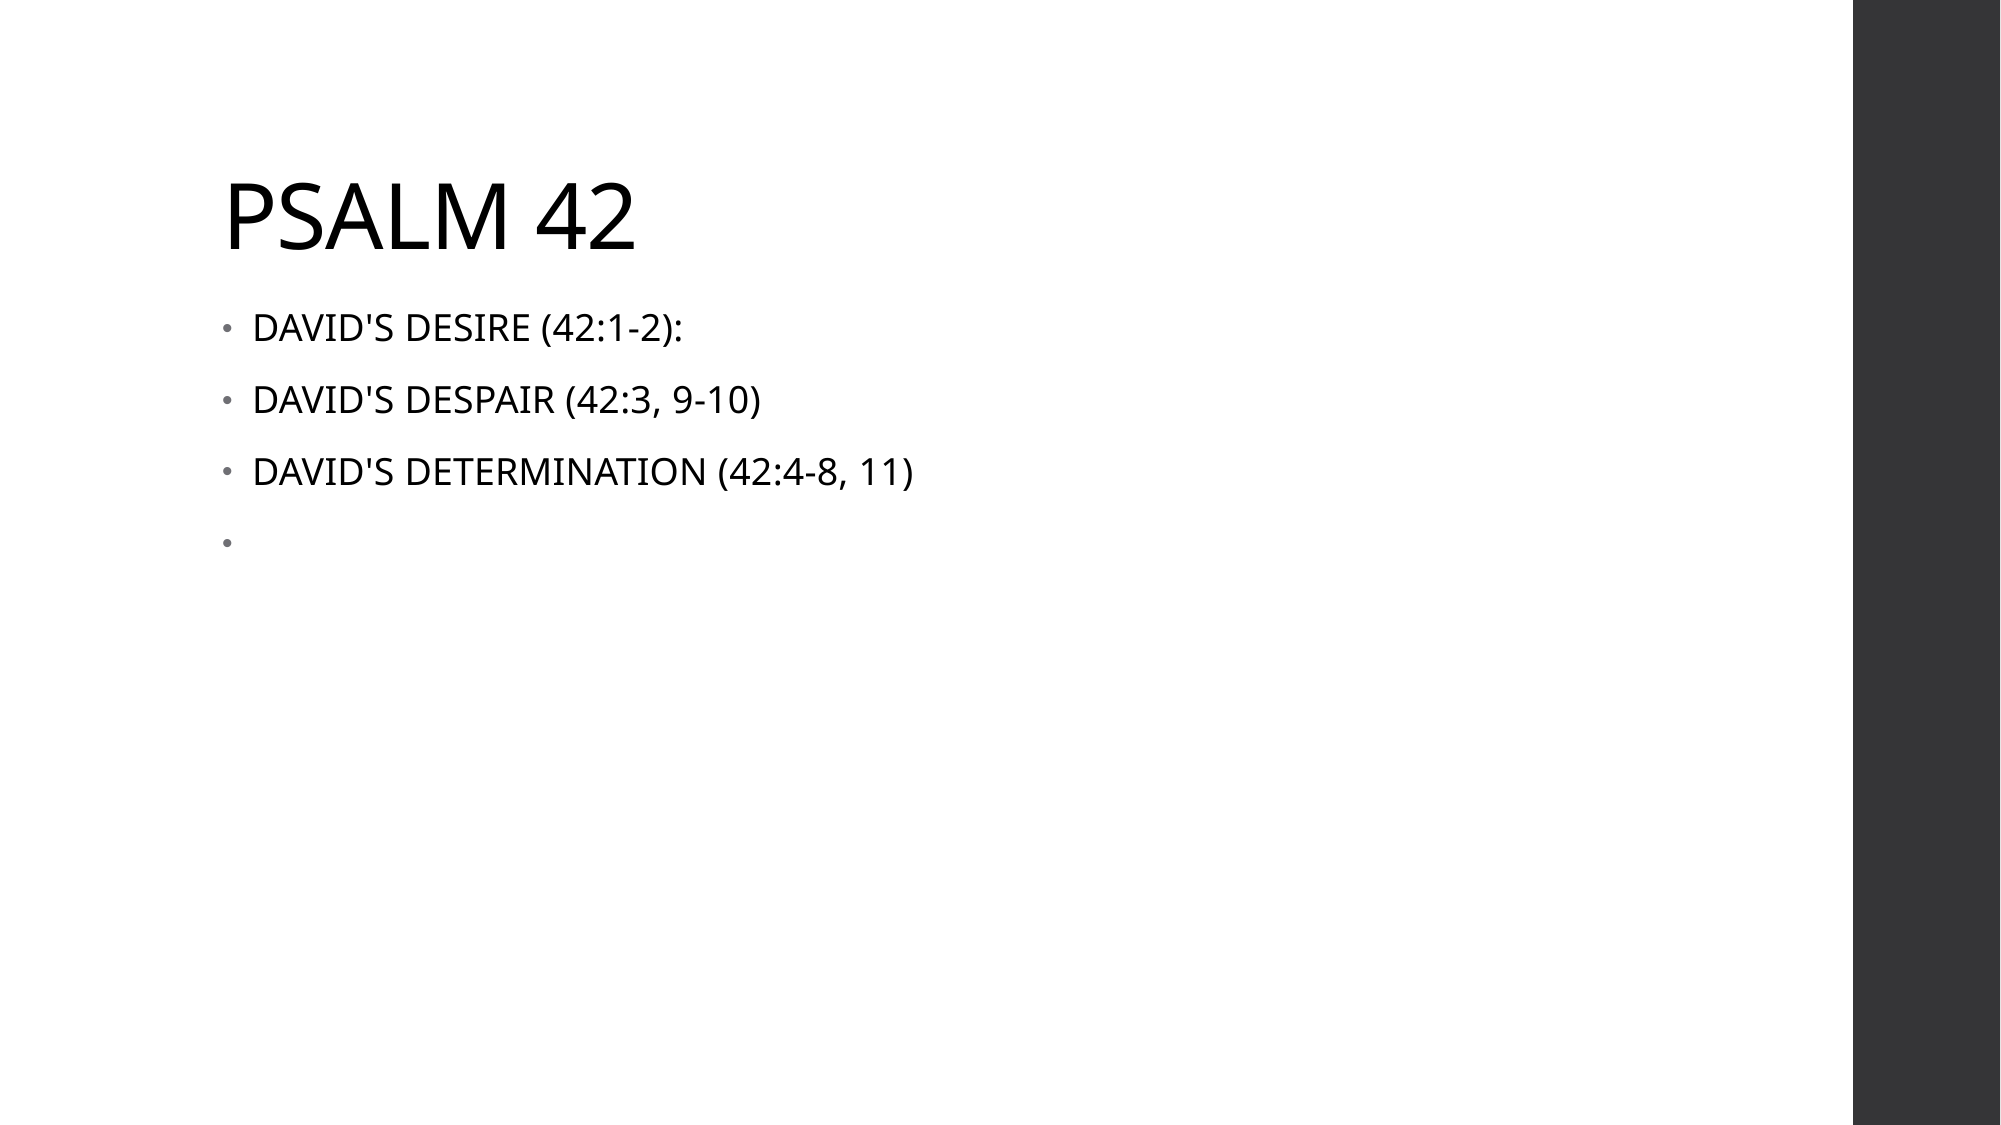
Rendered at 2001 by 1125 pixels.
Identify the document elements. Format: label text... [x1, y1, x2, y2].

title PSALM 42 [206, 60, 1797, 278]
list DAVID'S DESIRE (42:1-2): DAVID'S DESPAIR (42:3, 9-10) DAVID'S DETERMINATION (42:4-8, 11) [206, 299, 1617, 1014]
